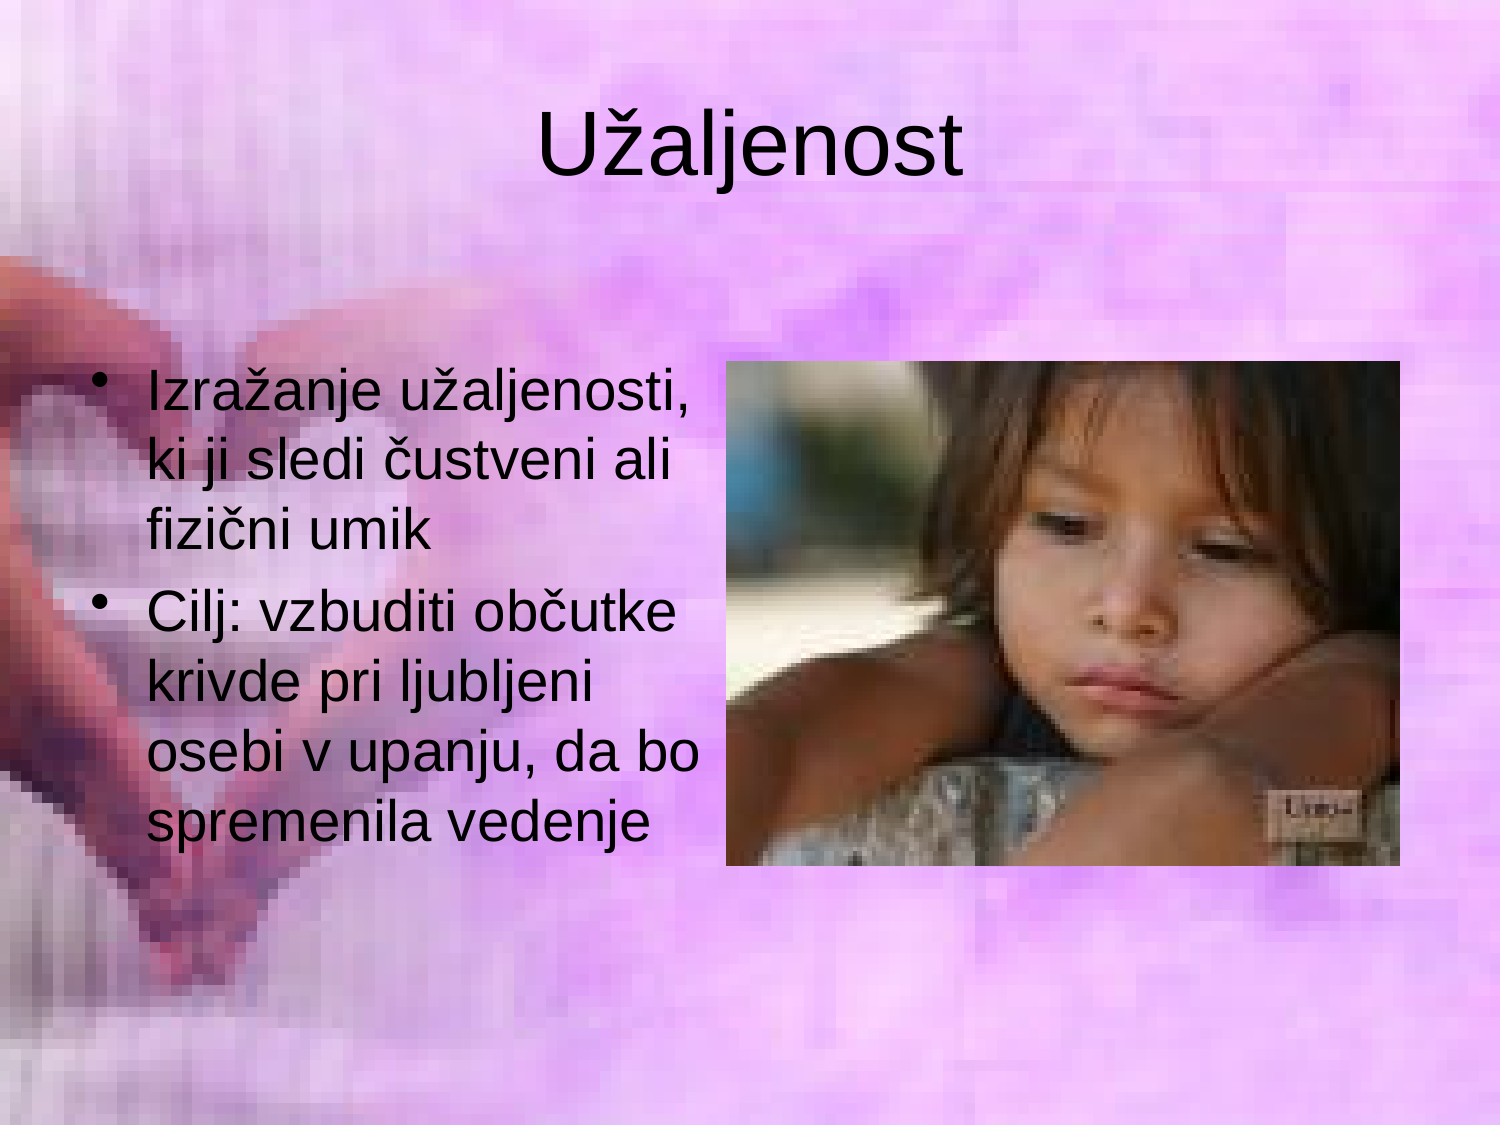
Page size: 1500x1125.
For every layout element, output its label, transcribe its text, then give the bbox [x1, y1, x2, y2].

list Izražanje užaljenosti, ki ji sledi čustveni ali fizični umik Cilj: vzbuditi občutke krivde pri ljubljeni osebi v upanju, da bo spremenila vedenje [75, 262, 738, 1005]
picture [0, 0, 1500, 1125]
title Užaljenost [75, 45, 1425, 233]
